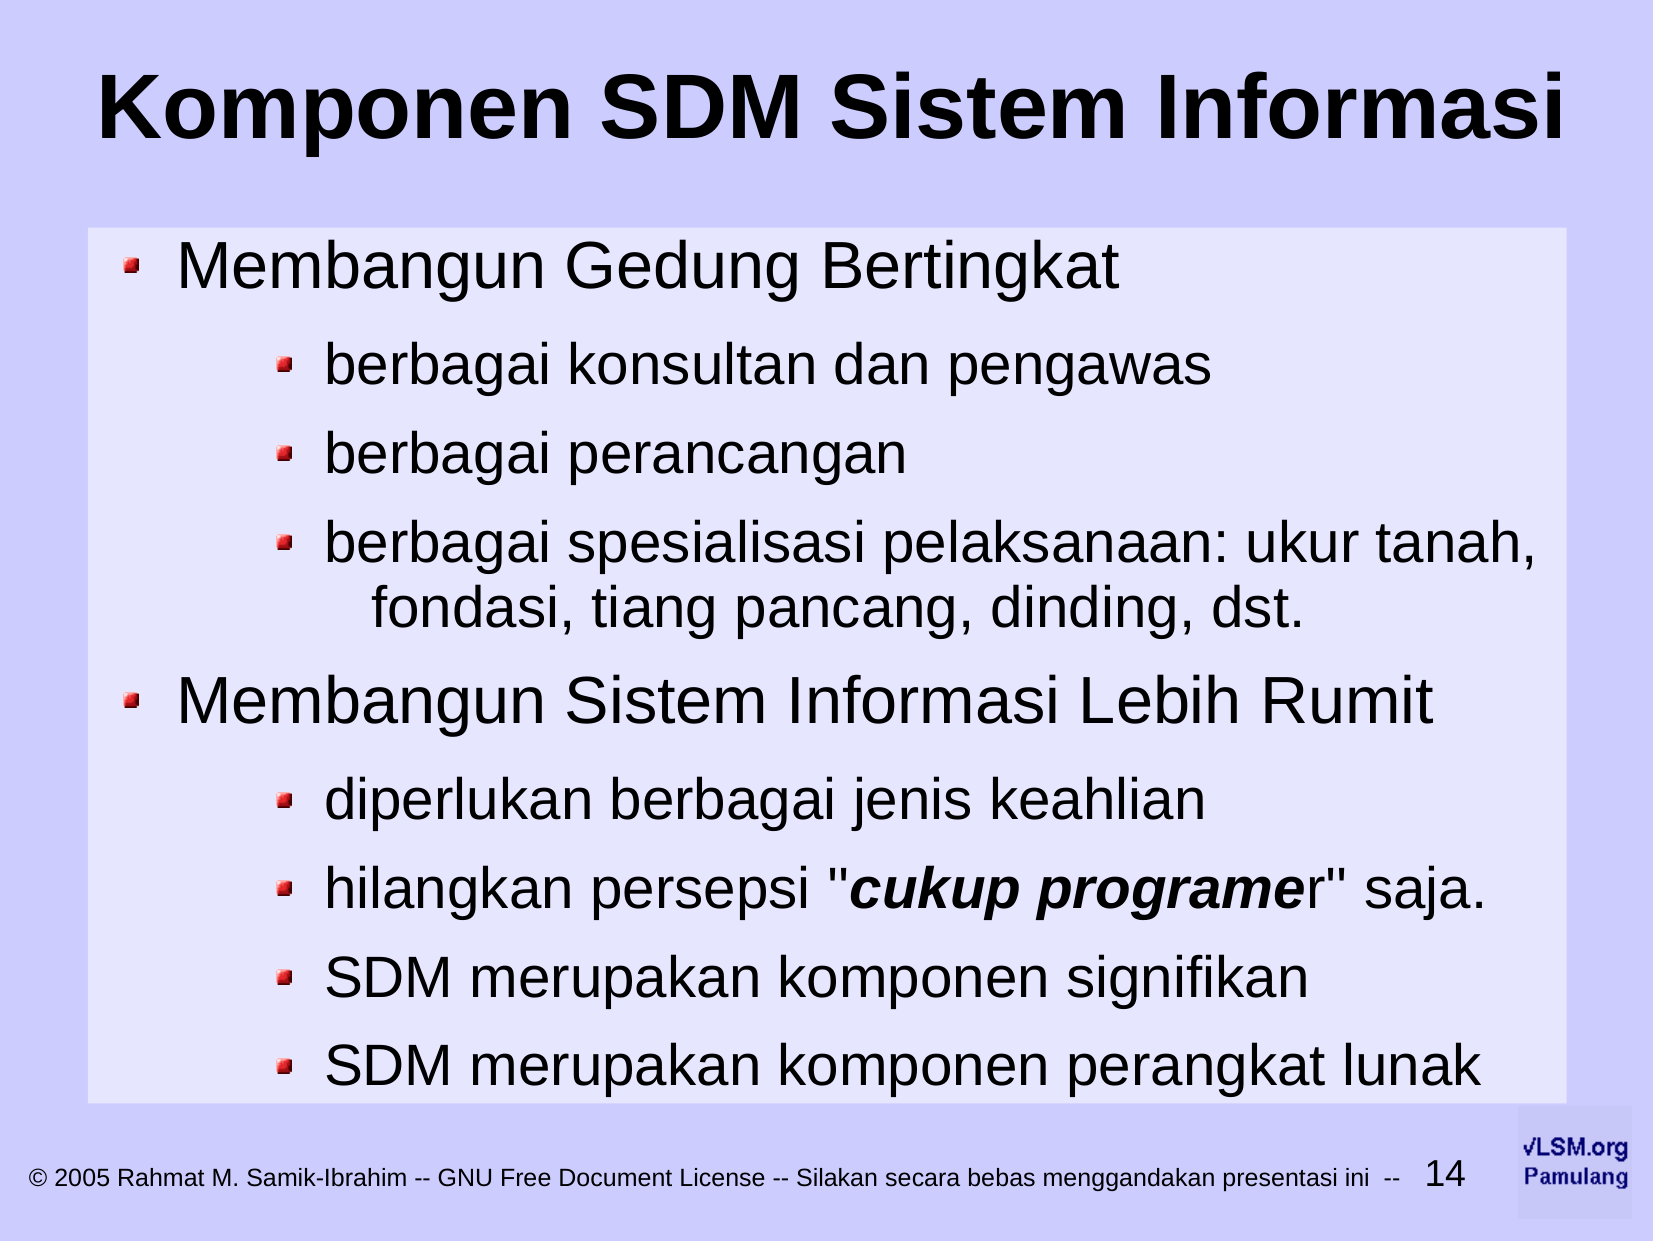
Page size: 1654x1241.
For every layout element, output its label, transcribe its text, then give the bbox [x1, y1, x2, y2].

list Membangun Gedung Bertingkat berbagai konsultan dan pengawas berbagai perancangan berbagai spesialisasi pelaksanaan: ukur tanah, fondasi, tiang pancang, dinding, dst. Membangun Sistem Informasi Lebih Rumit diperlukan berbagai jenis keahlian hilangkan persepsi ''cukup programer'' saja. SDM merupakan komponen signifikan SDM merupakan komponen perangkat lunak [87, 227, 1567, 1104]
picture [1518, 1106, 1632, 1219]
title Komponen SDM Sistem Informasi [40, 52, 1625, 163]
